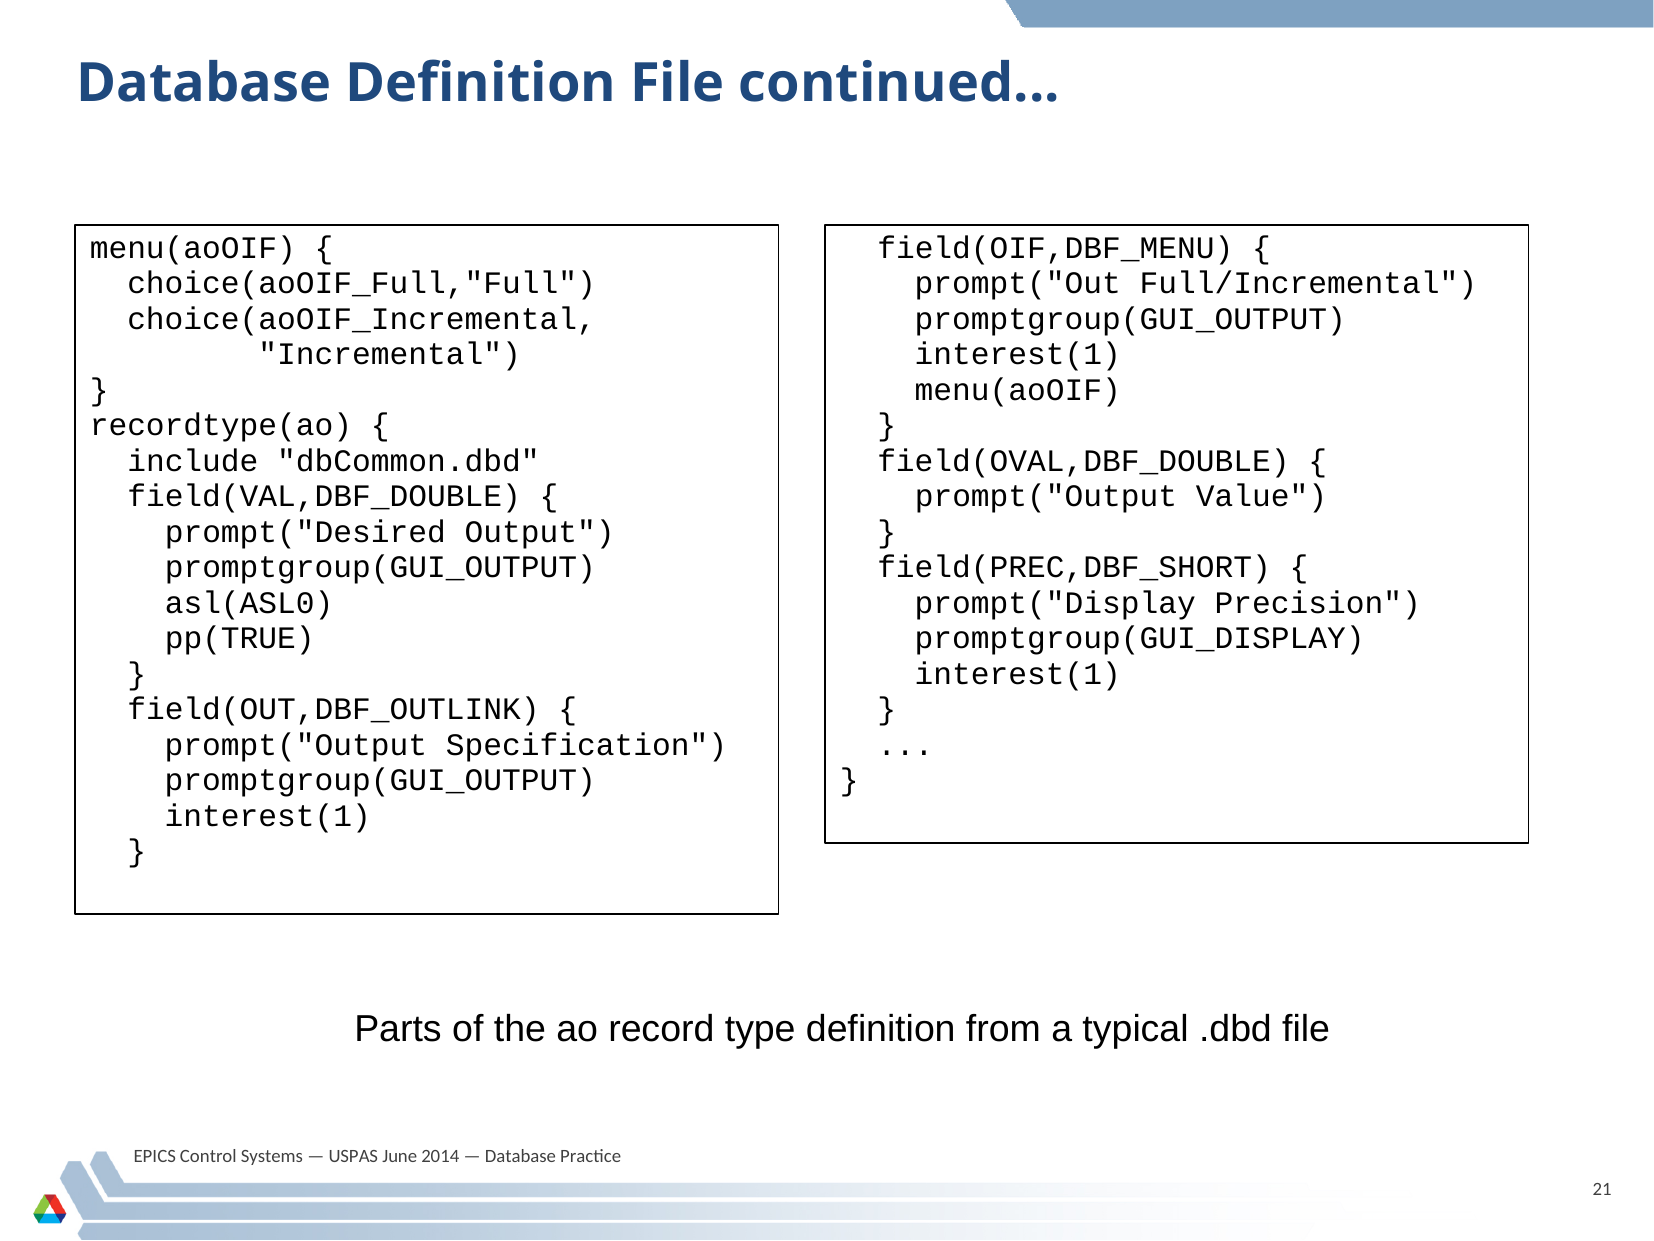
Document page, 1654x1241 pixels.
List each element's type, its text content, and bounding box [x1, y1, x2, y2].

text_box menu(aoOIF) { choice(aoOIF_Full,"Full") choice(aoOIF_Incremental, "Incremental") } recordtype(ao) { include "dbCommon.dbd" field(VAL,DBF_DOUBLE) { prompt("Desired Output") promptgroup(GUI_OUTPUT) asl(ASL0) pp(TRUE) } field(OUT,DBF_OUTLINK) { prompt("Output Specification") promptgroup(GUI_OUTPUT) interest(1) } [74, 225, 779, 914]
text_box Parts of the ao record type definition from a typical .dbd file [80, 990, 1604, 1058]
text_box field(OIF,DBF_MENU) { prompt("Out Full/Incremental") promptgroup(GUI_OUTPUT) interest(1) menu(aoOIF) } field(OVAL,DBF_DOUBLE) { prompt("Output Value") } field(PREC,DBF_SHORT) { prompt("Display Precision") promptgroup(GUI_DISPLAY) interest(1) } ... } [824, 225, 1529, 844]
picture [0, 1143, 1654, 1240]
picture [0, 0, 1654, 29]
title Database Definition File continued... [61, 51, 1500, 123]
